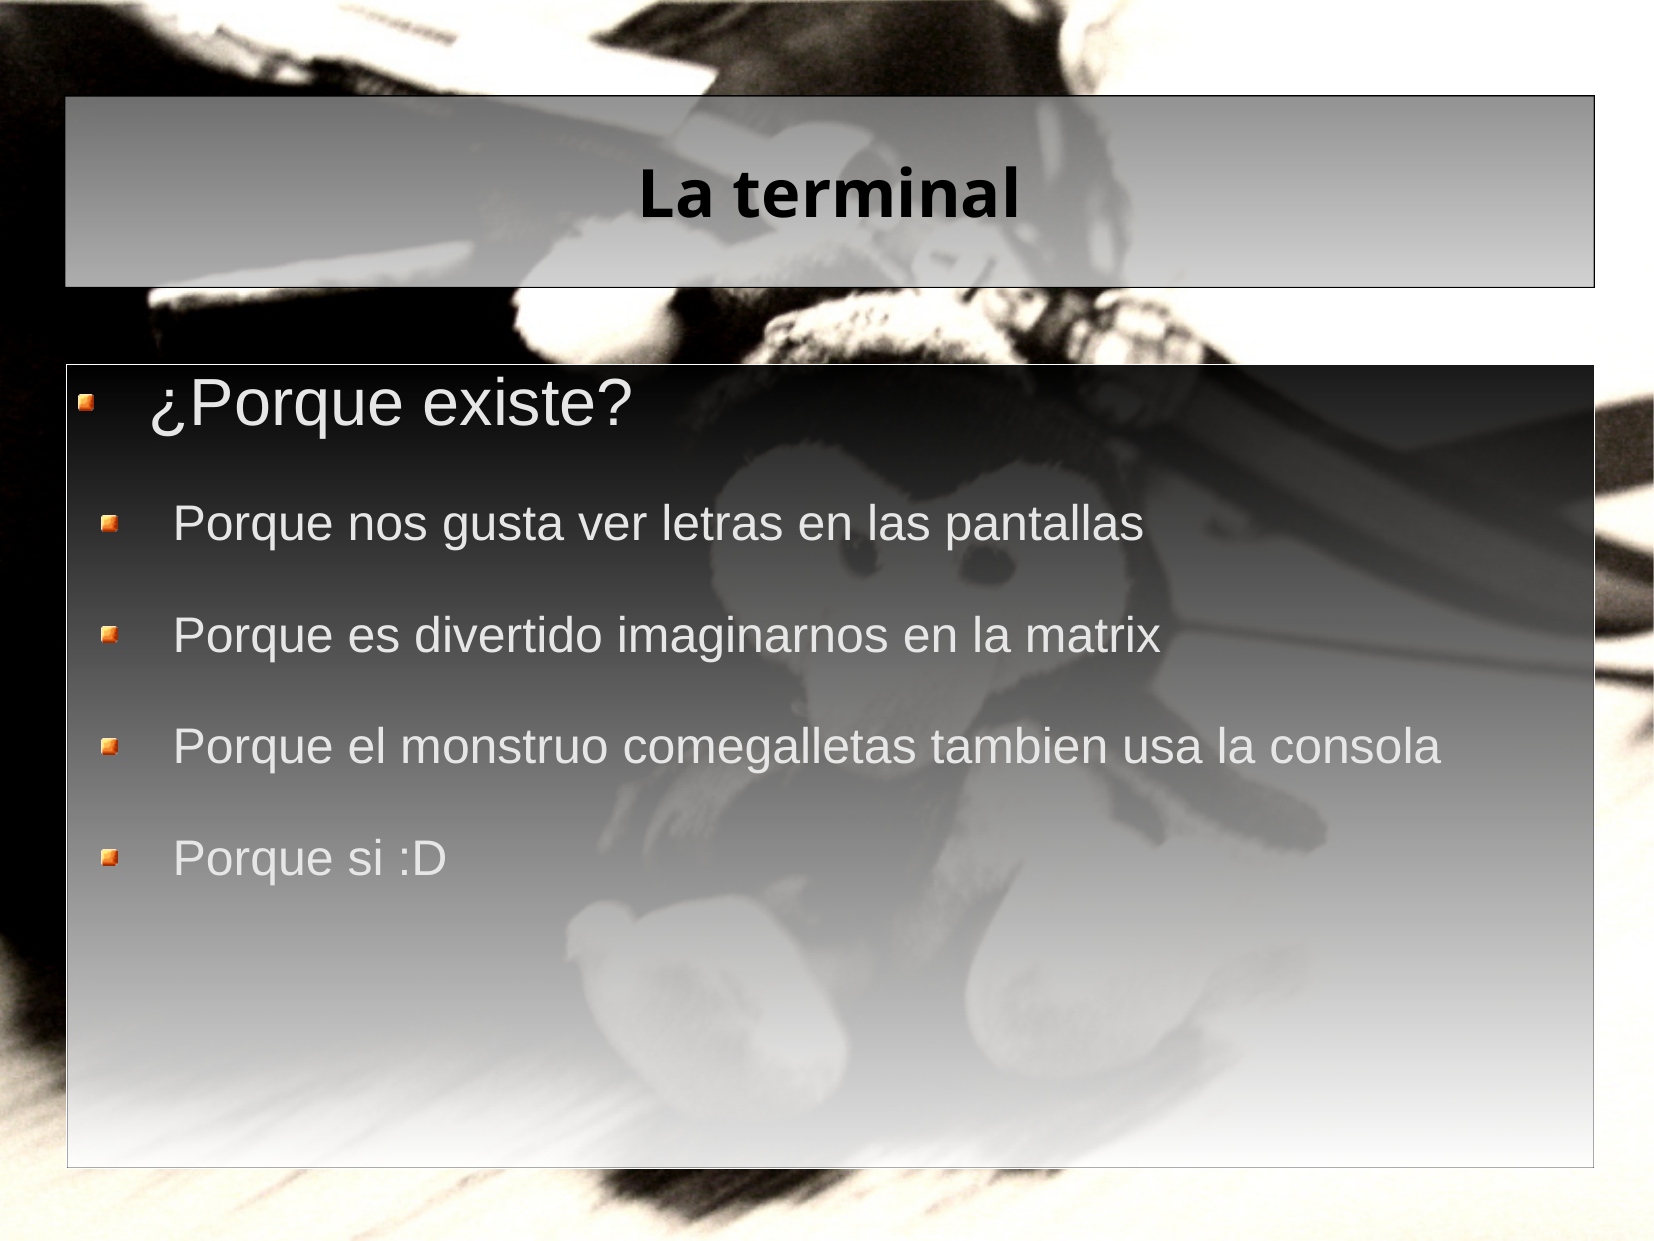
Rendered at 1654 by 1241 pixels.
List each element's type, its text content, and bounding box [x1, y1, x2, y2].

picture [0, 0, 1654, 1241]
title La terminal [64, 95, 1595, 288]
list ¿Porque existe? Porque nos gusta ver letras en las pantallas Porque es divertido imaginarnos en la matrix Porque el monstruo comegalletas tambien usa la consola Porque si :D [66, 364, 1595, 1169]
